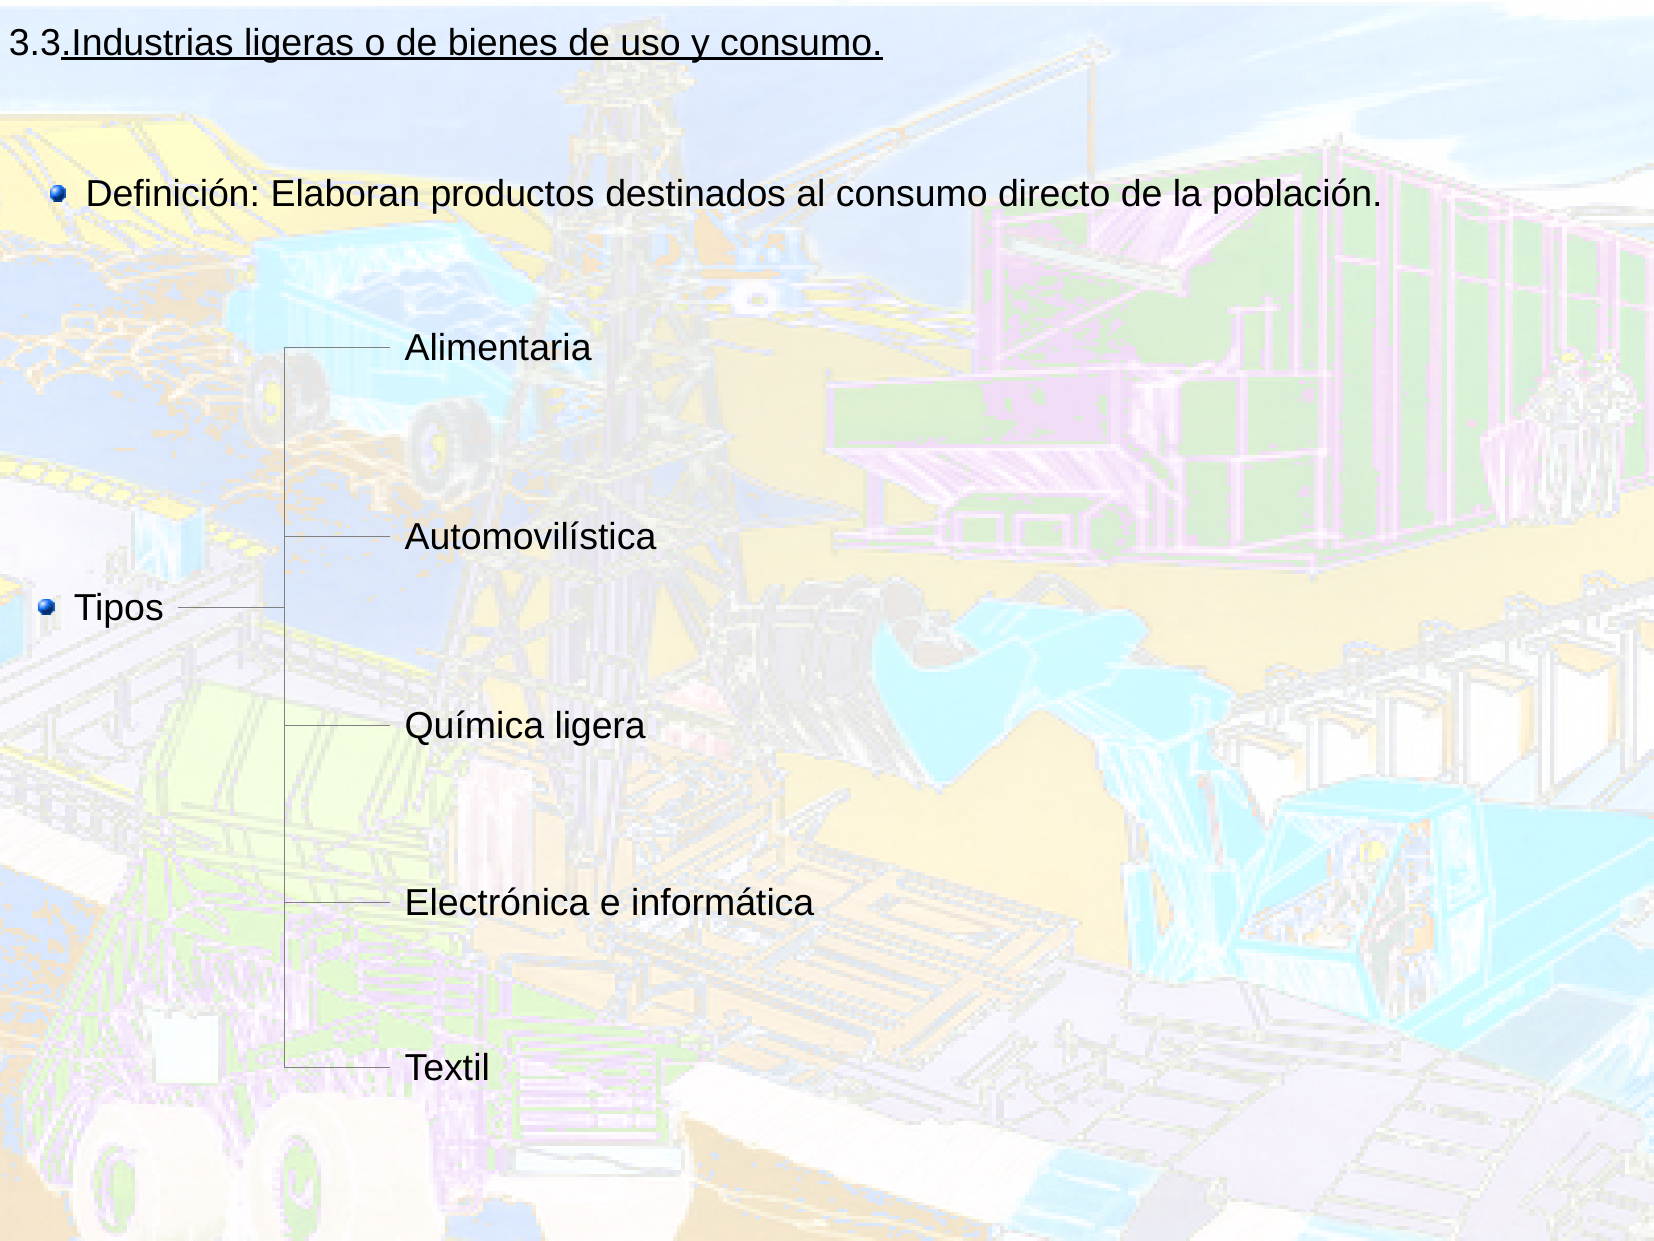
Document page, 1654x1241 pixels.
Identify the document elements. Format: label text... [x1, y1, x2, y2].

text_box Alimentaria [389, 318, 607, 376]
text_box Automovilística [389, 507, 672, 565]
text_box Tipos [23, 578, 179, 636]
text_box Definición: Elaboran productos destinados al consumo directo de la población. [35, 165, 1398, 223]
text_box Química ligera [389, 696, 661, 754]
text_box 3.3.Industrias ligeras o de bienes de uso y consumo. [0, 14, 898, 71]
text_box Electrónica e informática [389, 874, 830, 931]
picture [0, 0, 1654, 1241]
text_box Textil [389, 1039, 505, 1097]
